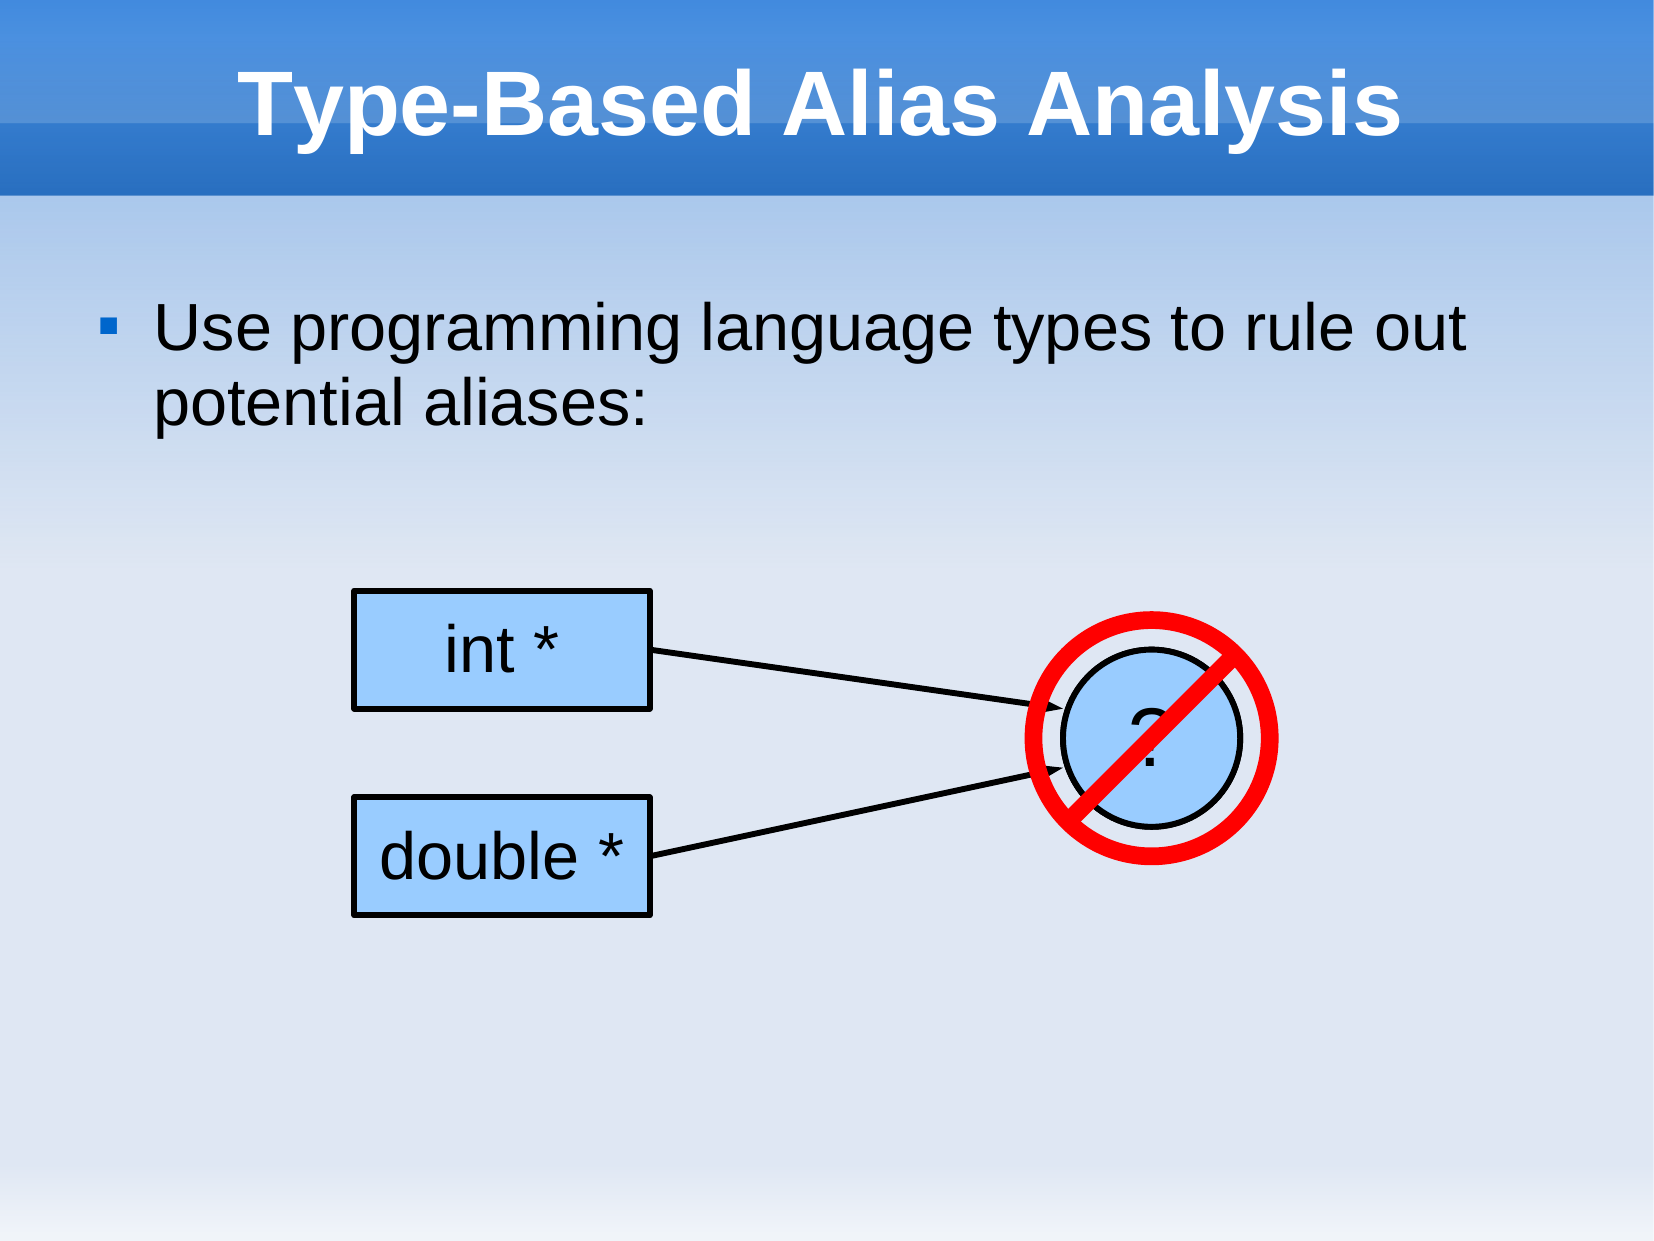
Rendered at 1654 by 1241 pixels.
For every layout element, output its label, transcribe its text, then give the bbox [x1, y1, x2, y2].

title Type-Based Alias Analysis [76, 0, 1565, 208]
text_box [1033, 620, 1228, 815]
text_box double * [354, 797, 650, 916]
picture [0, 0, 1654, 1241]
list Use programming language types to rule out potential aliases: [82, 290, 1571, 1109]
text_box int * [354, 590, 650, 709]
text_box [1075, 662, 1270, 857]
